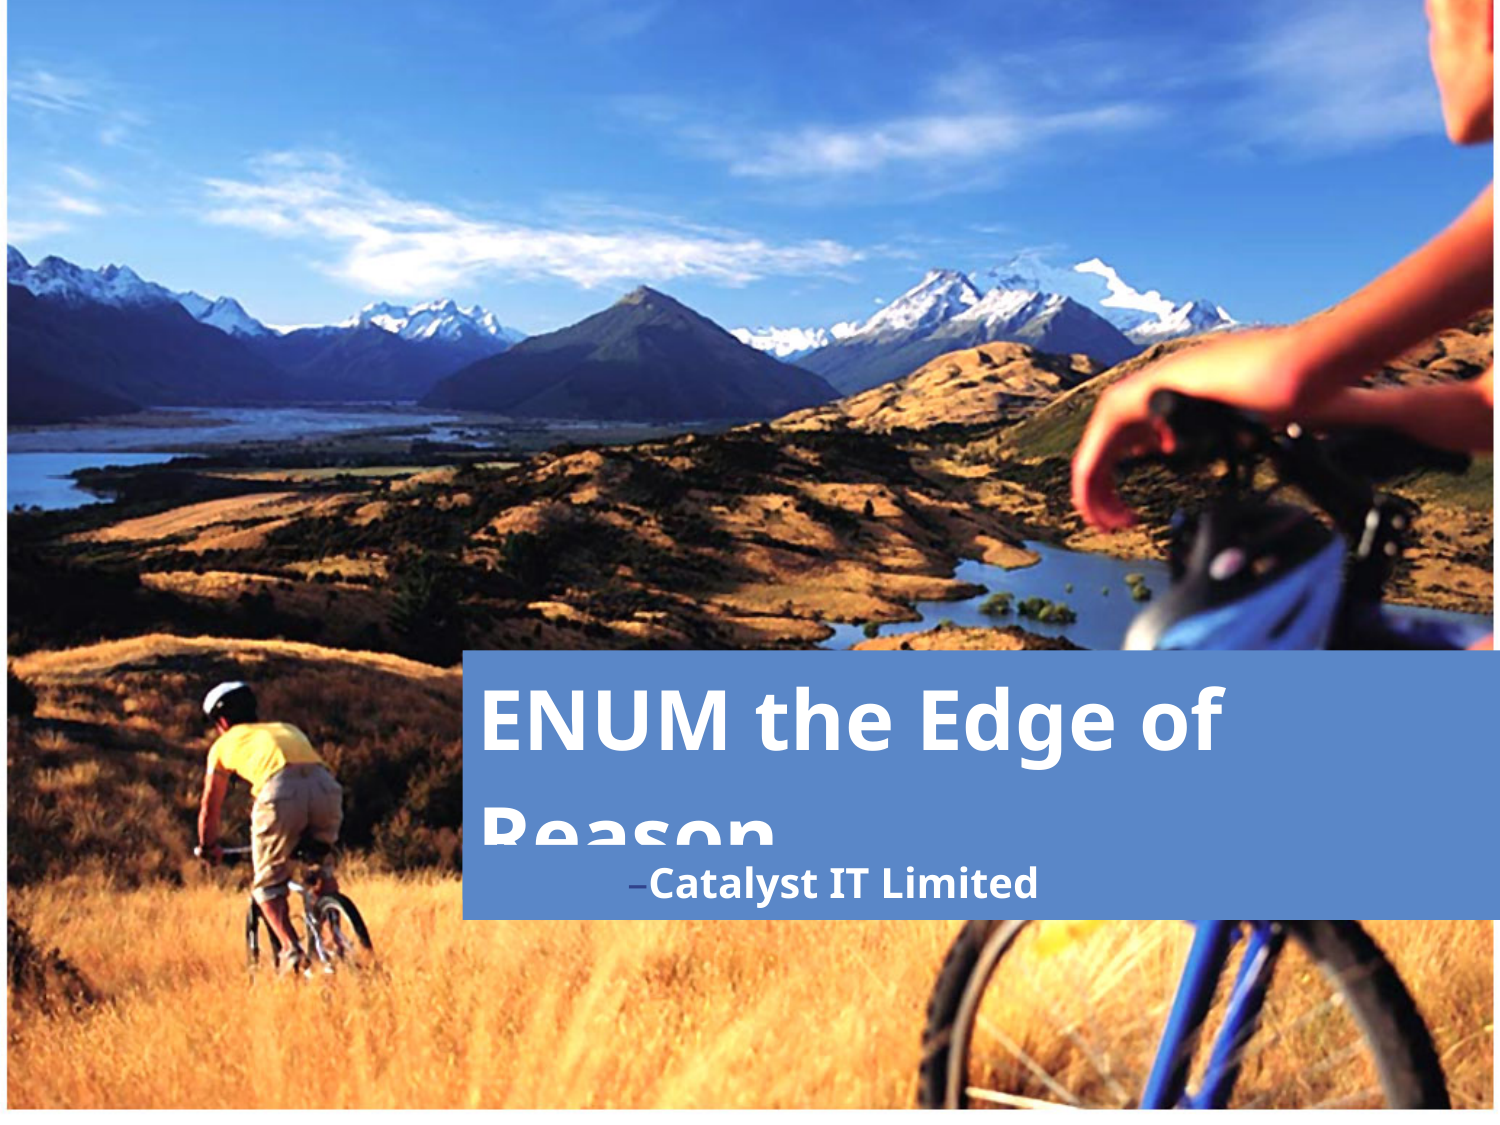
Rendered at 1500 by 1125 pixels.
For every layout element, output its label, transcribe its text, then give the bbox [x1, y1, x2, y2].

picture [0, 0, 1500, 1125]
title ENUM the Edge of Reason [462, 699, 1500, 844]
subtitle Catalyst IT Limited [462, 844, 1500, 920]
